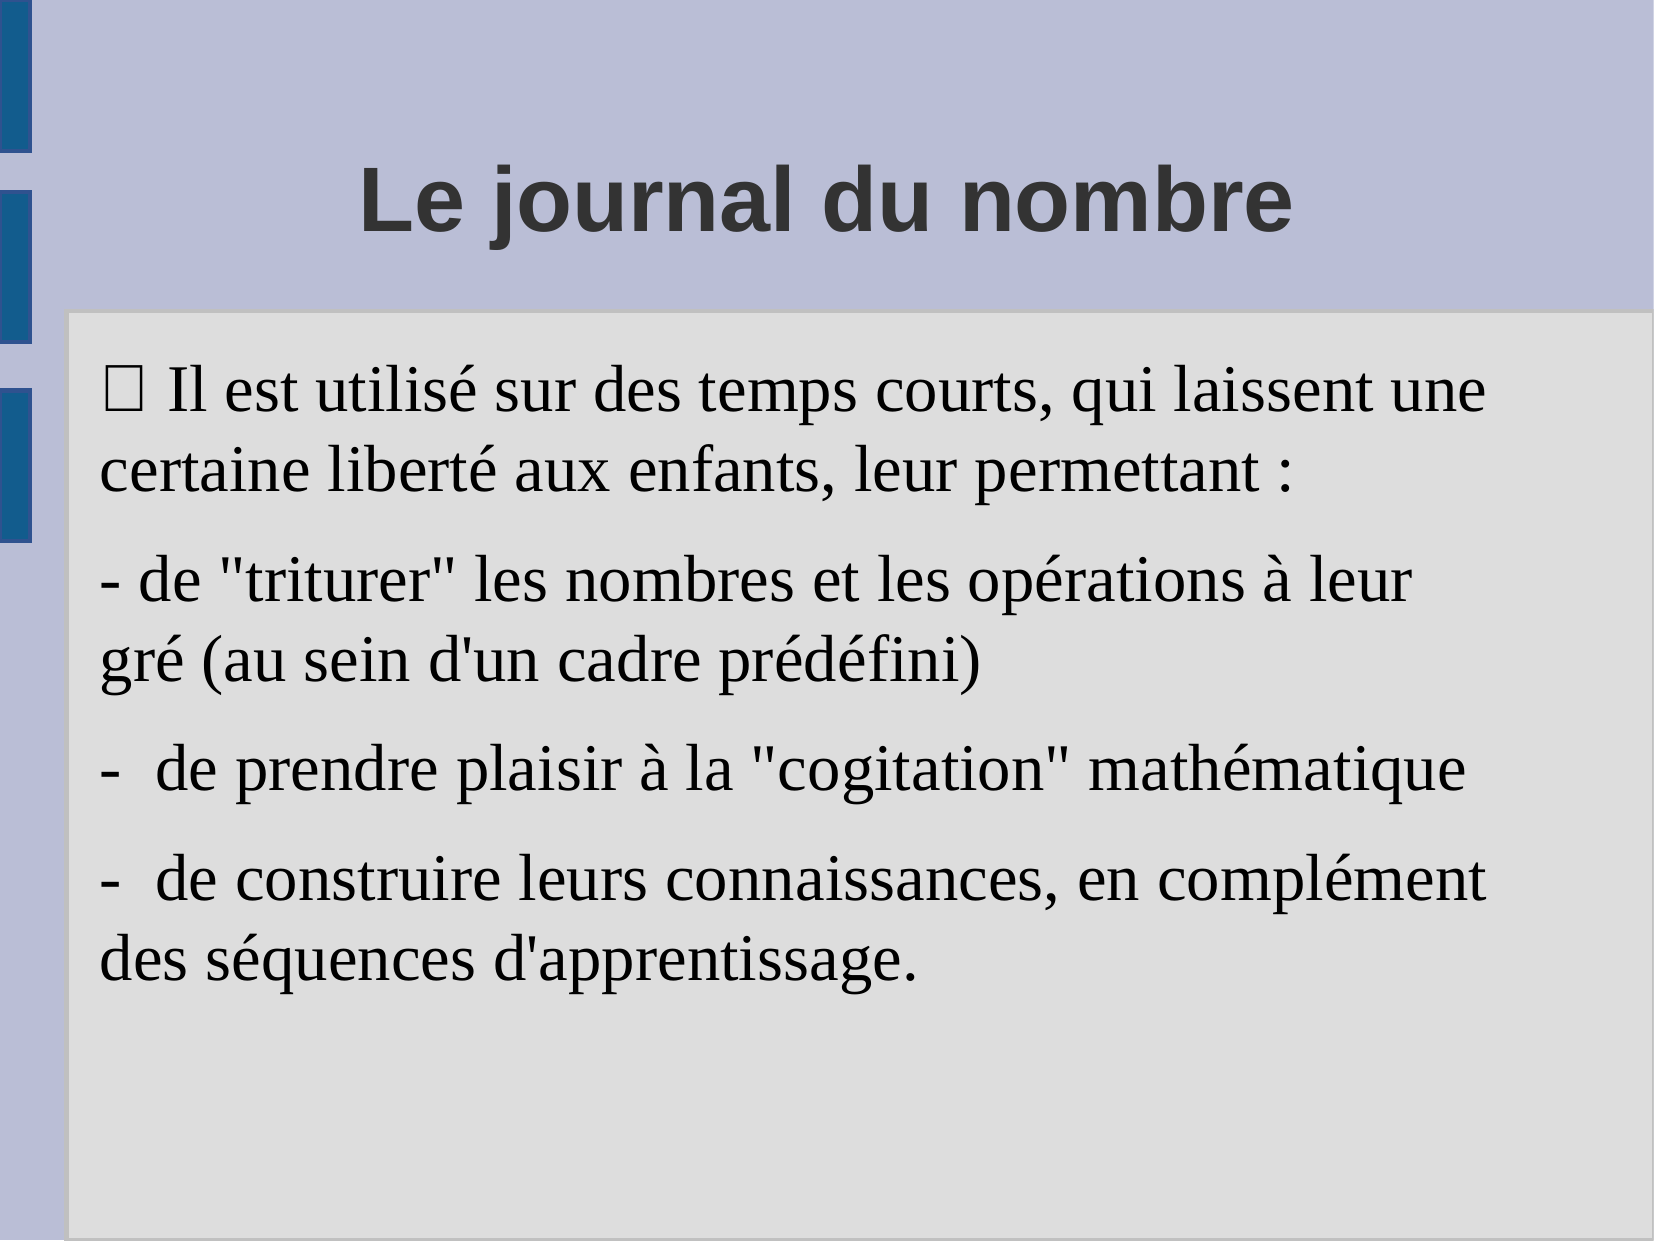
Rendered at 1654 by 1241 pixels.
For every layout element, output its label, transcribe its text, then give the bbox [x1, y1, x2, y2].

title Le journal du nombre [121, 91, 1534, 299]
list  Il est utilisé sur des temps courts, qui laissent une certaine liberté aux enfants, leur permettant : - de "triturer" les nombres et les opérations à leur gré (au sein d'un cadre prédéfini) - de prendre plaisir à la "cogitation" mathématique - de construire leurs connaissances, en complément des séquences d'apprentissage. [99, 344, 1512, 1127]
